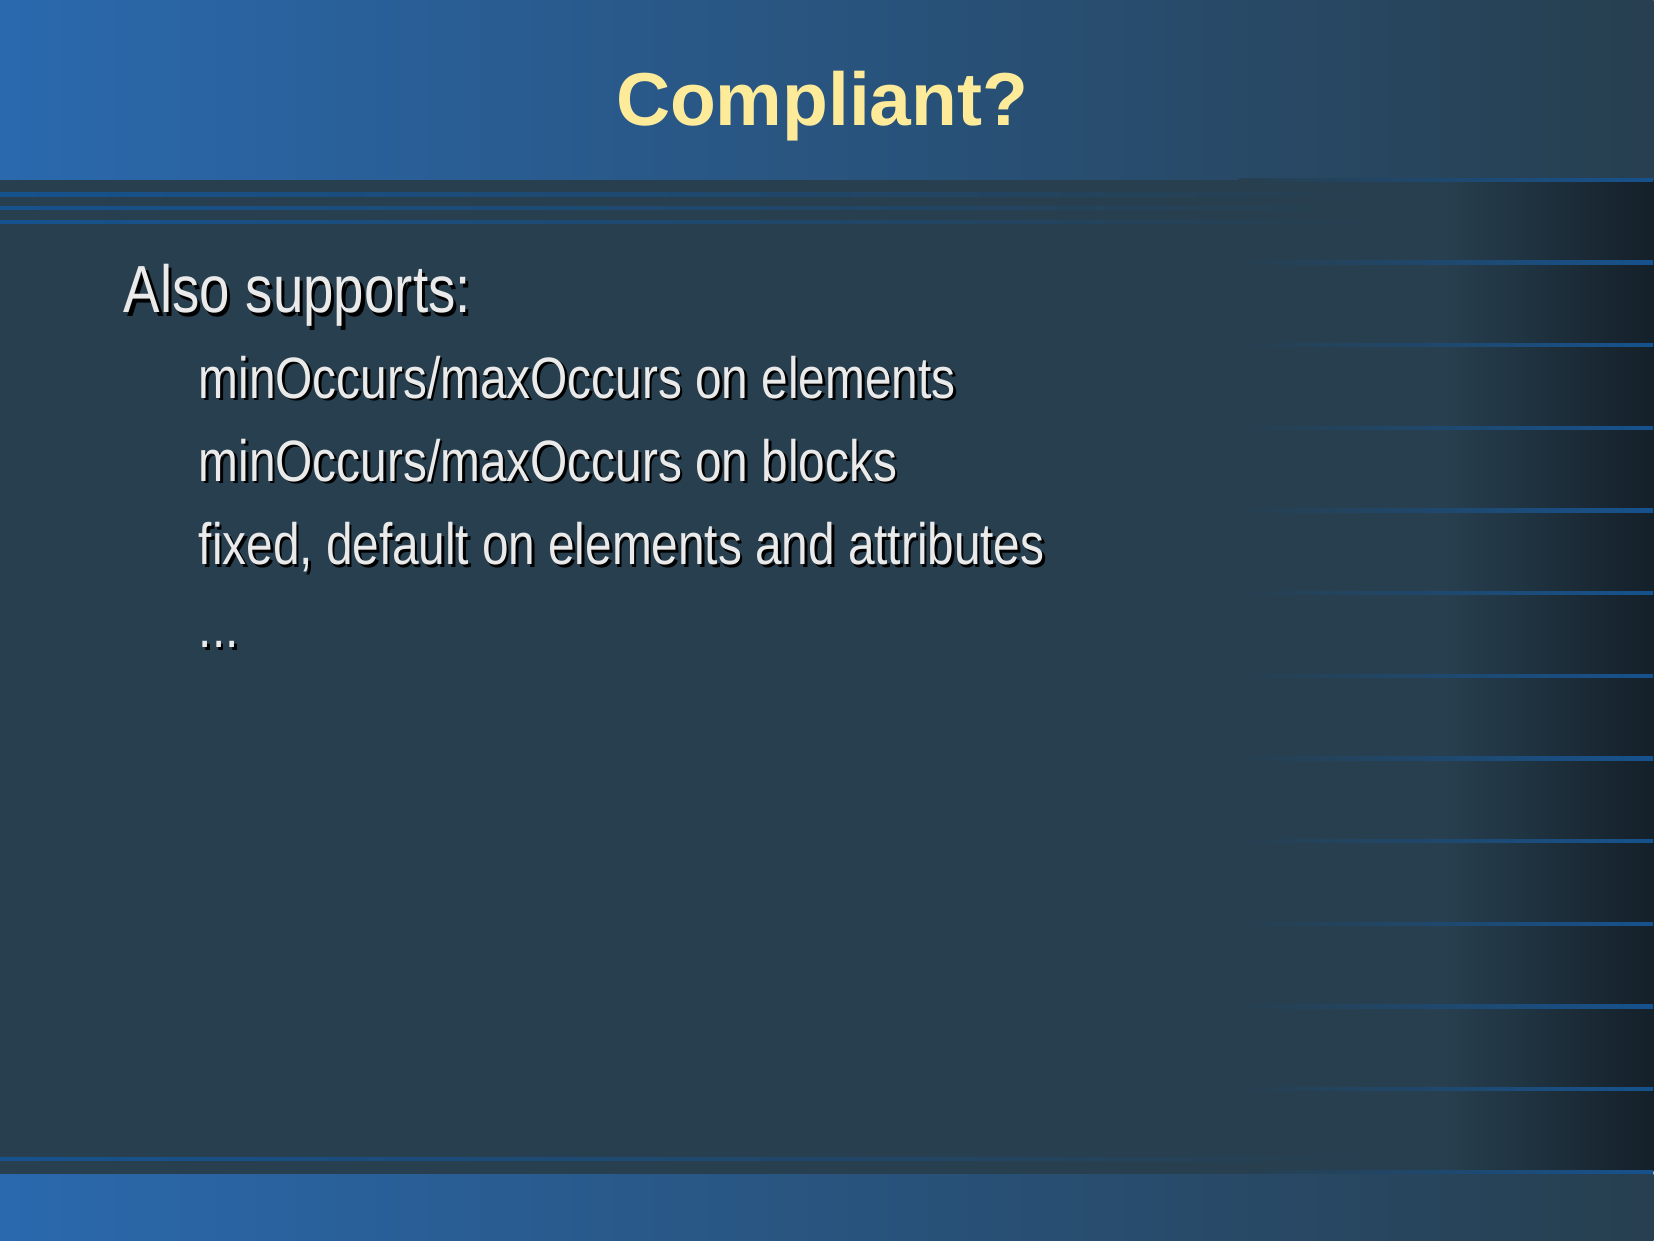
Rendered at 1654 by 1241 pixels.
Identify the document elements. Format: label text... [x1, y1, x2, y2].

title Compliant? [91, 34, 1553, 158]
list Also supports: minOccurs/maxOccurs on elements minOccurs/maxOccurs on blocks fixed, default on elements and attributes ... [124, 248, 1530, 1129]
